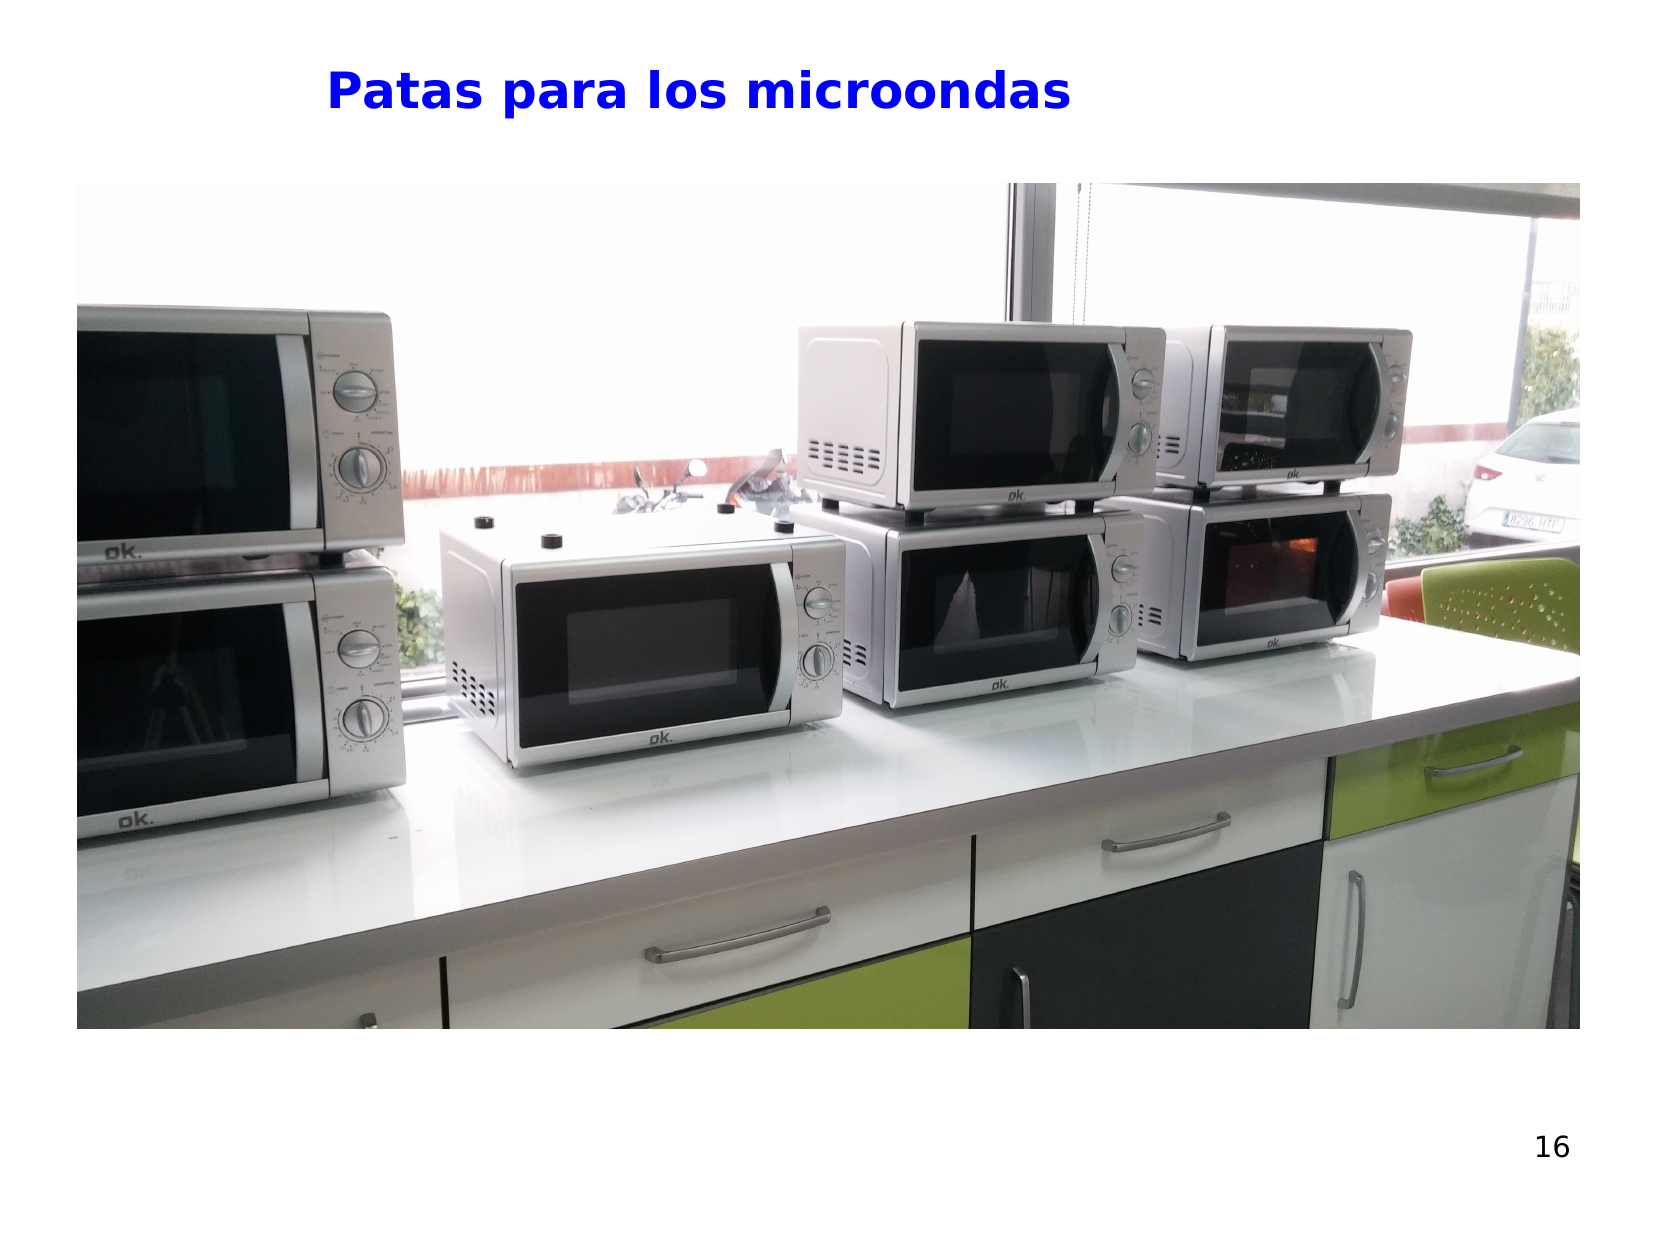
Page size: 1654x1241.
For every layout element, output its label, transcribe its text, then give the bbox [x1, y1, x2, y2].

text_box Patas para los microondas [311, 54, 1088, 128]
picture [77, 183, 1580, 1029]
